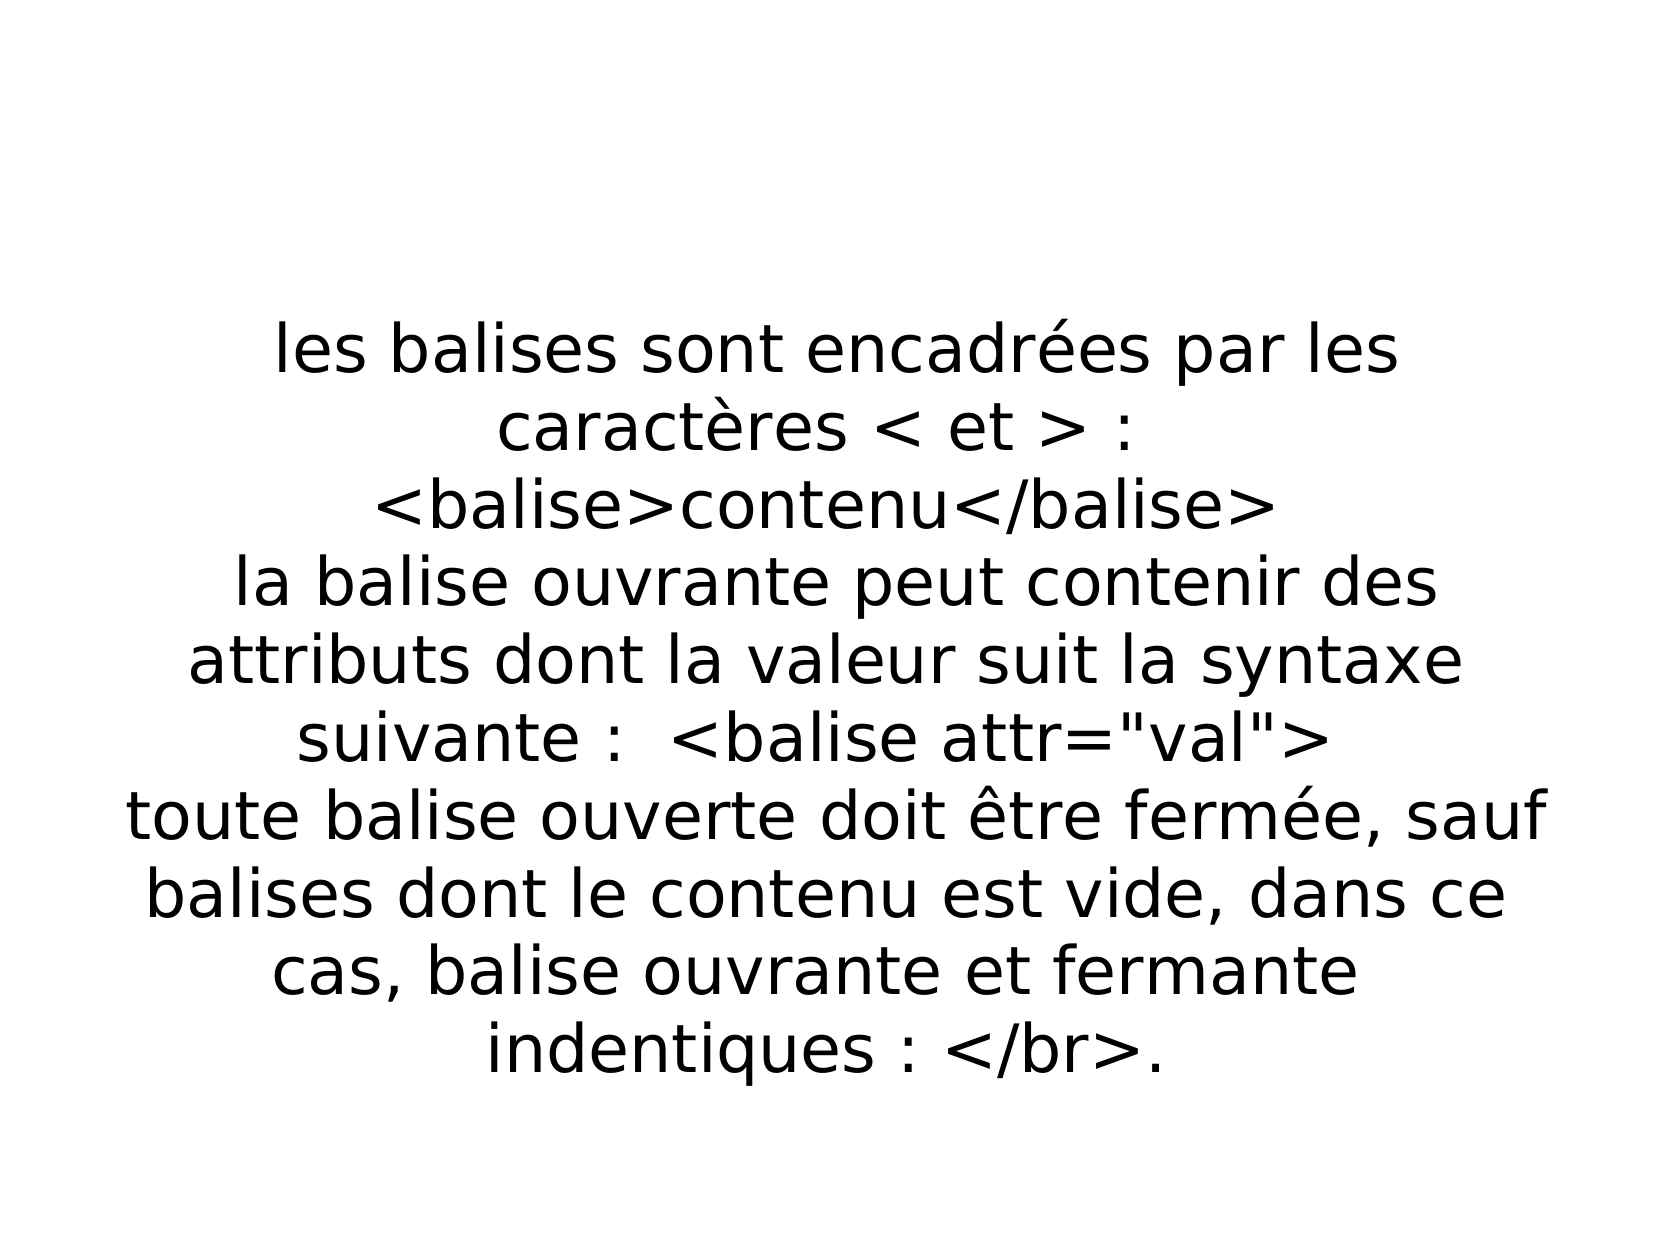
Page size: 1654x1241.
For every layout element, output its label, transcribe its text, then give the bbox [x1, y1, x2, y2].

subtitle les balises sont encadrées par les caractères < et > : <balise>contenu</balise> la balise ouvrante peut contenir des attributs dont la valeur suit la syntaxe suivante : <balise attr="val"> toute balise ouverte doit être fermée, sauf balises dont le contenu est vide, dans ce cas, balise ouvrante et fermante indentiques : </br>. [82, 290, 1571, 1109]
